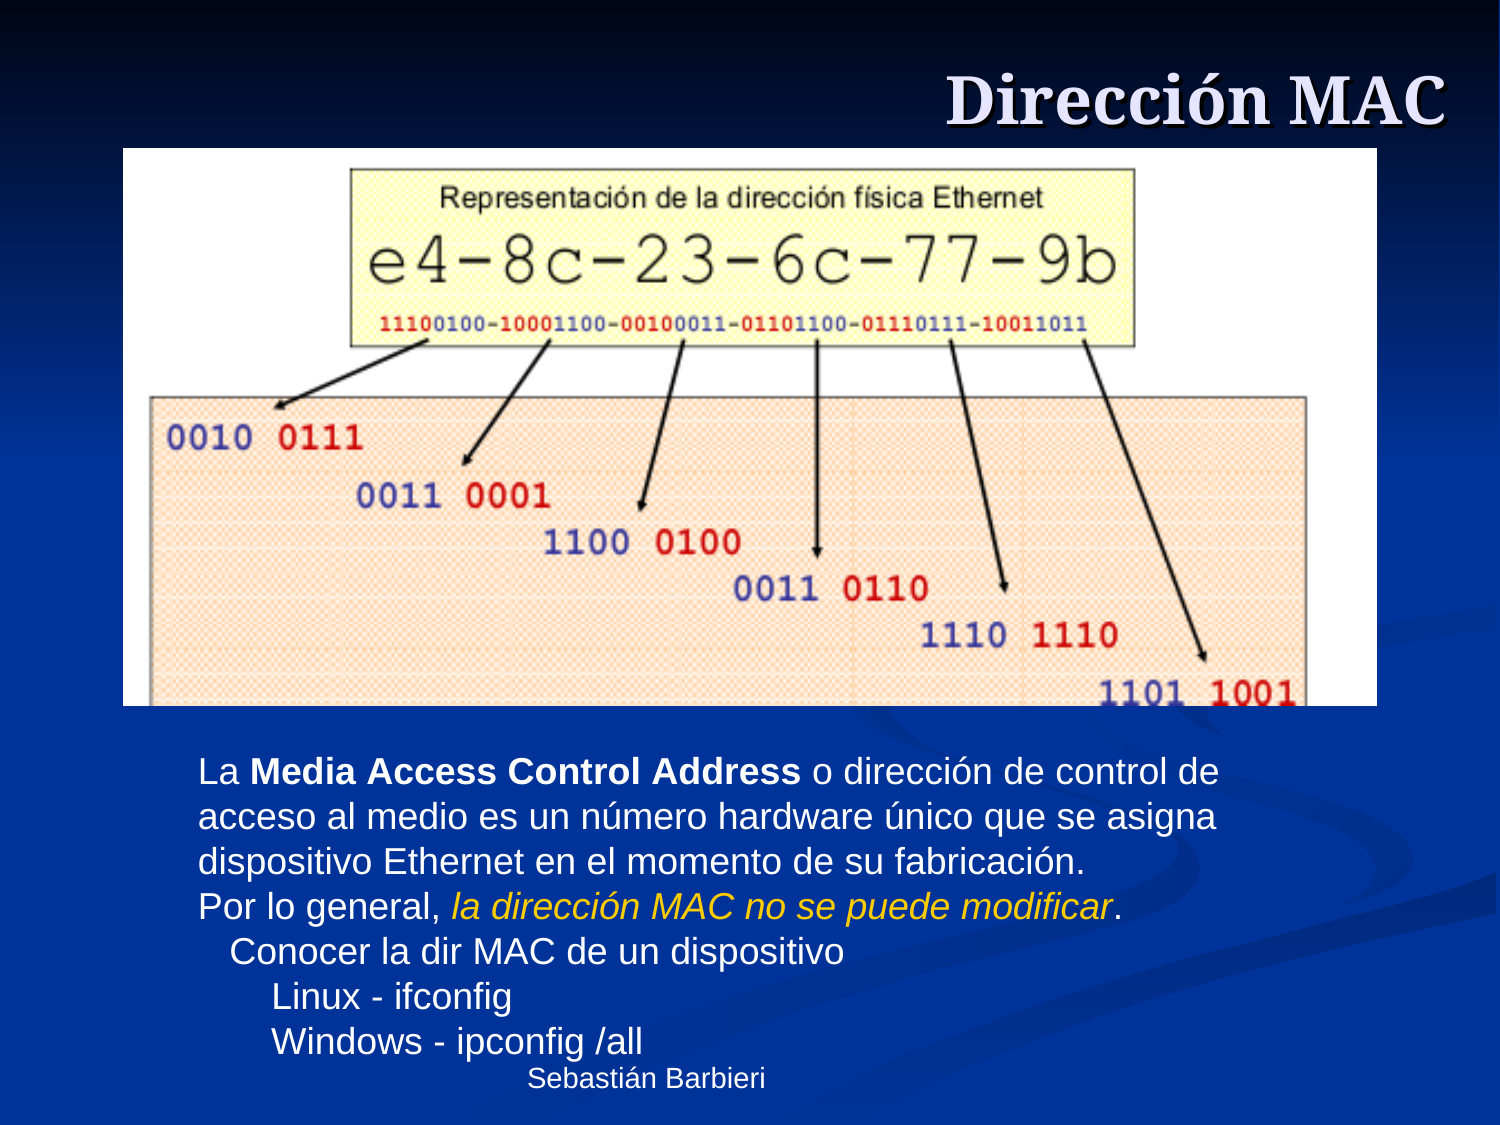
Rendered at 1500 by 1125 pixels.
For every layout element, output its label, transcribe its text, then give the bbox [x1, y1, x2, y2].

text_box La Media Access Control Address o dirección de control de acceso al medio es un número hardware único que se asigna dispositivo Ethernet en el momento de su fabricación. Por lo general, la dirección MAC no se puede modificar. Conocer la dir MAC de un dispositivo Linux - ifconfig Windows - ipconfig /all [183, 739, 1389, 1116]
title Dirección MAC [112, 6, 1463, 195]
picture [123, 148, 1377, 706]
